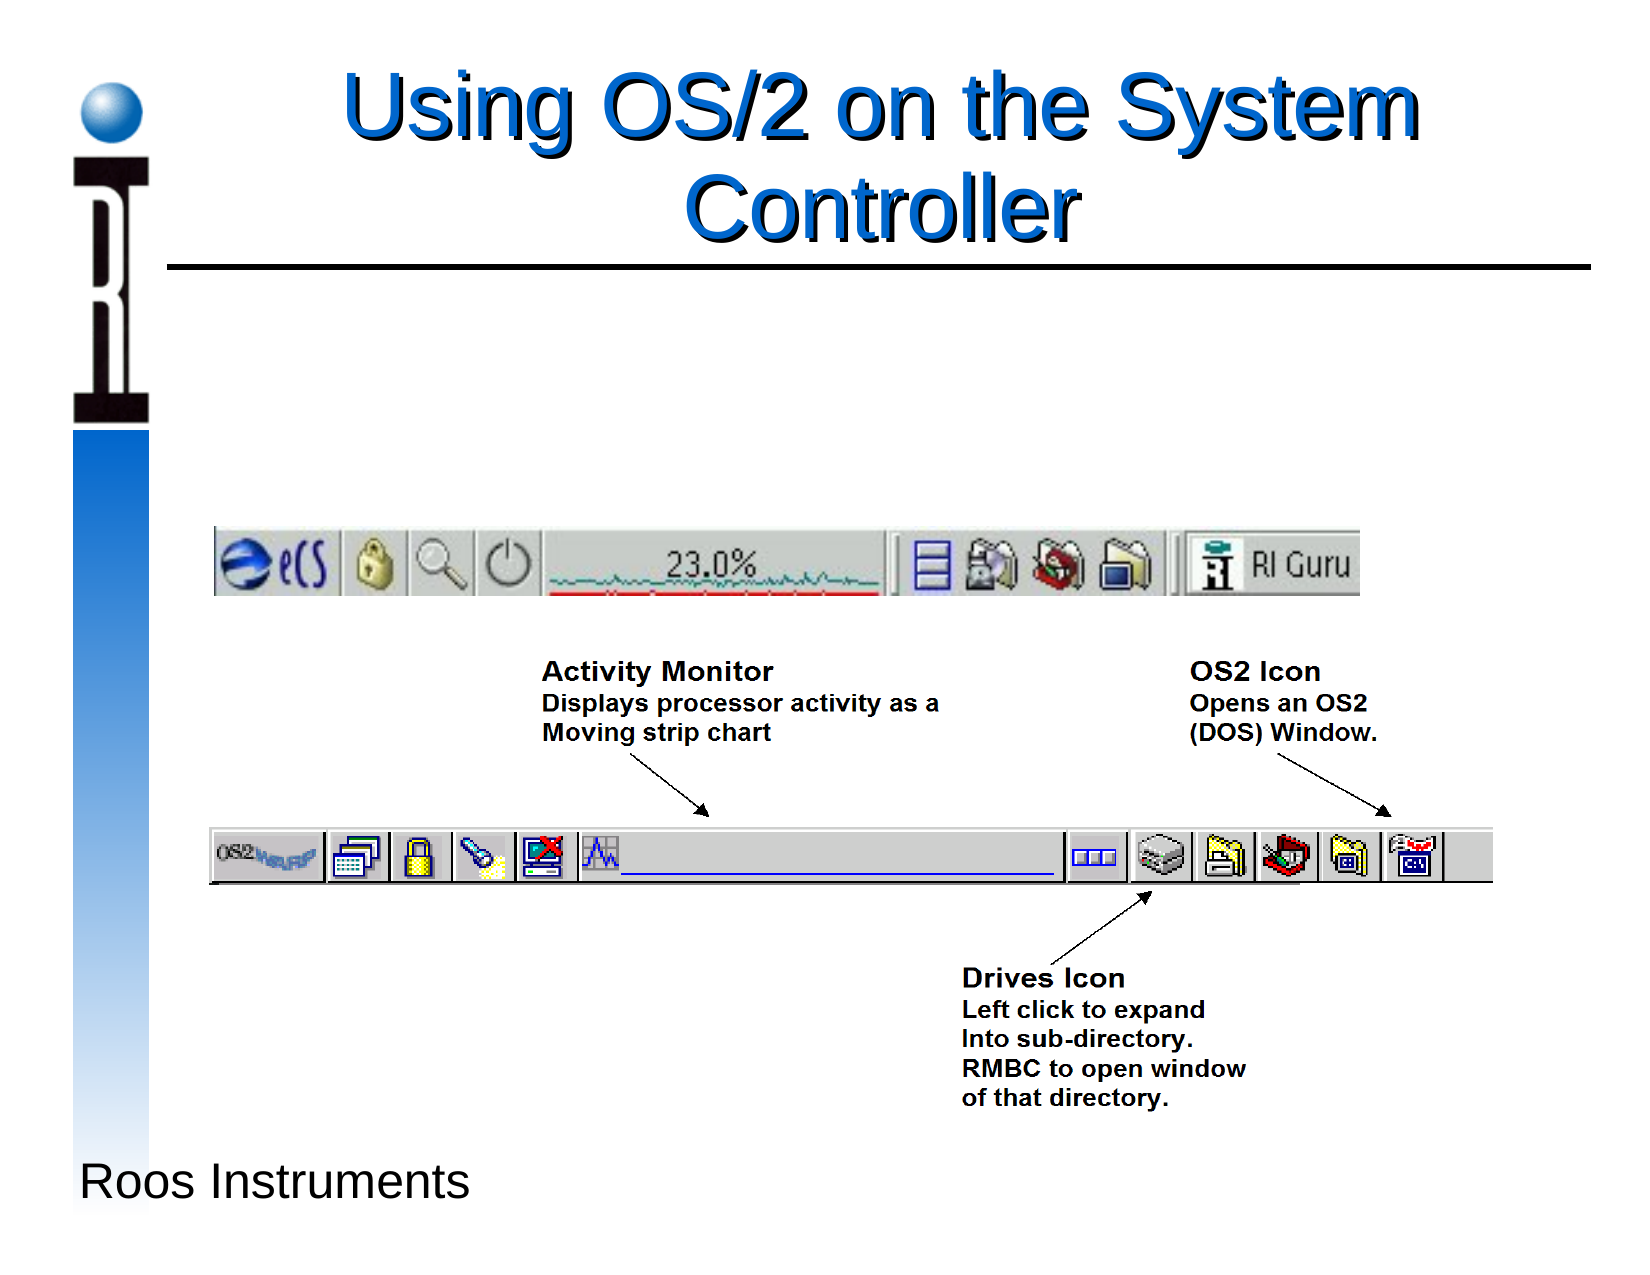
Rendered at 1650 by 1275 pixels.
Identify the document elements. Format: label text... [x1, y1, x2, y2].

picture [69, 78, 154, 430]
picture [209, 647, 1493, 1120]
title Using OS/2 on the System Controller [171, 53, 1591, 259]
picture [214, 526, 1360, 596]
